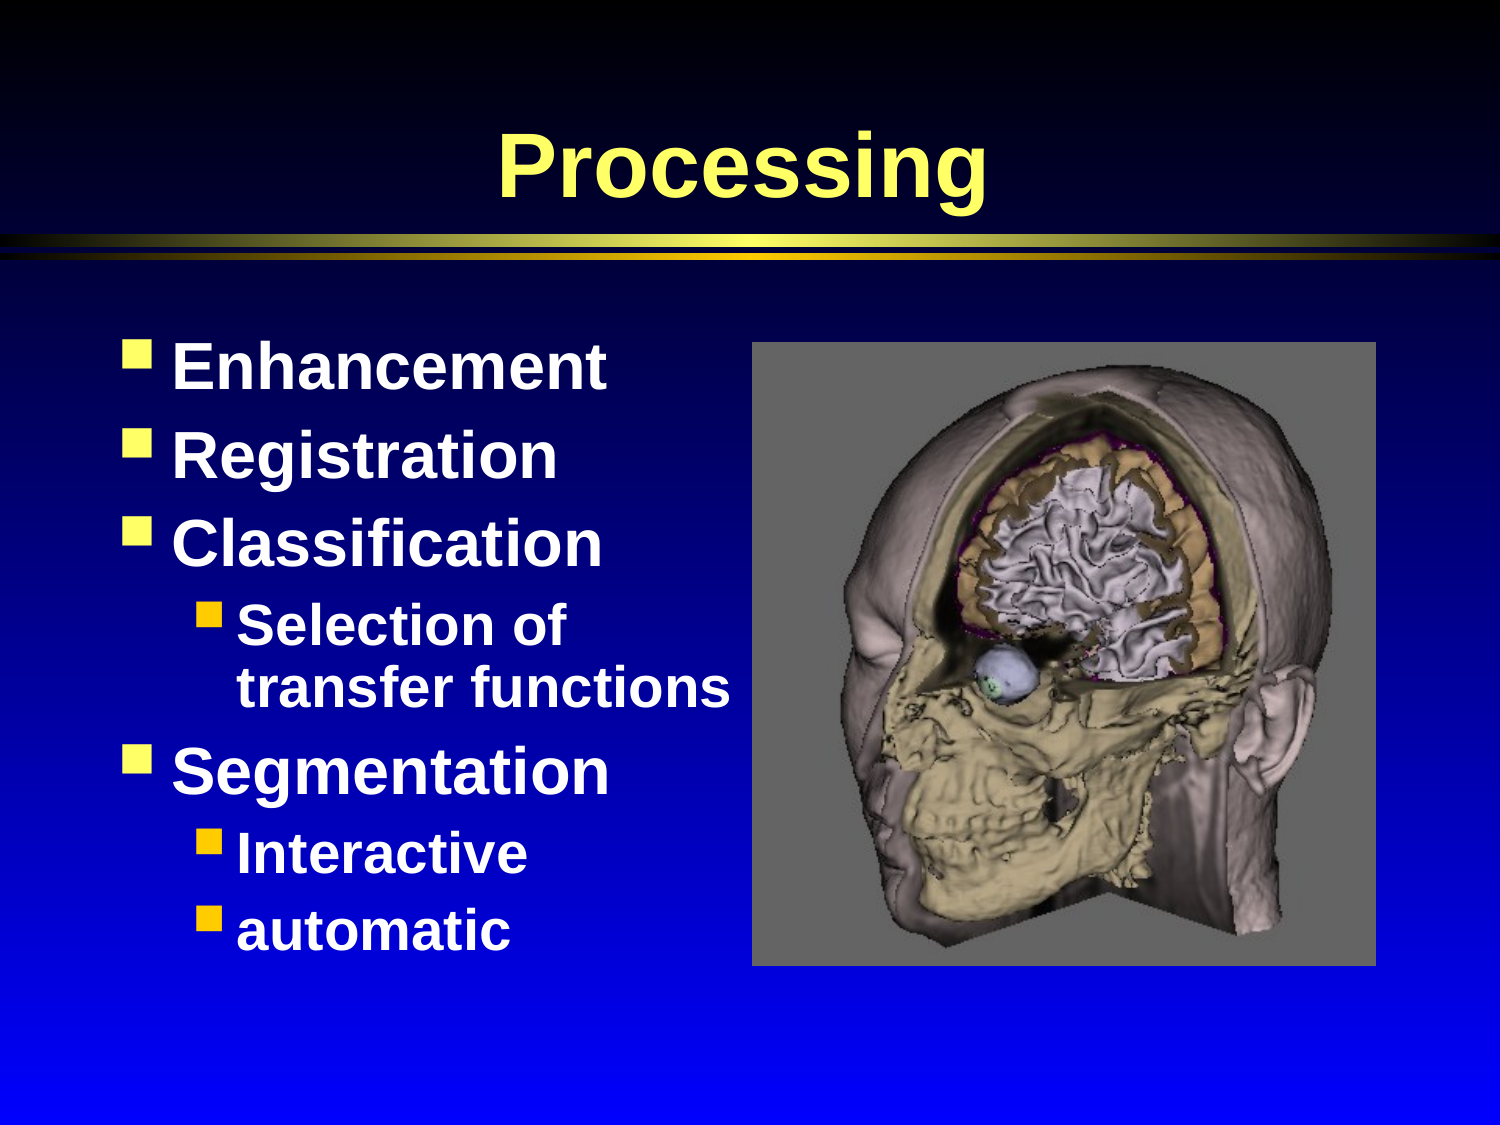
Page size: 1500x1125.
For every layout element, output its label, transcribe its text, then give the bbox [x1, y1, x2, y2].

picture [752, 342, 1376, 966]
title Processing [99, 37, 1388, 225]
list Enhancement Registration Classification Selection of transfer functions Segmentation Interactive automatic [99, 324, 750, 1000]
